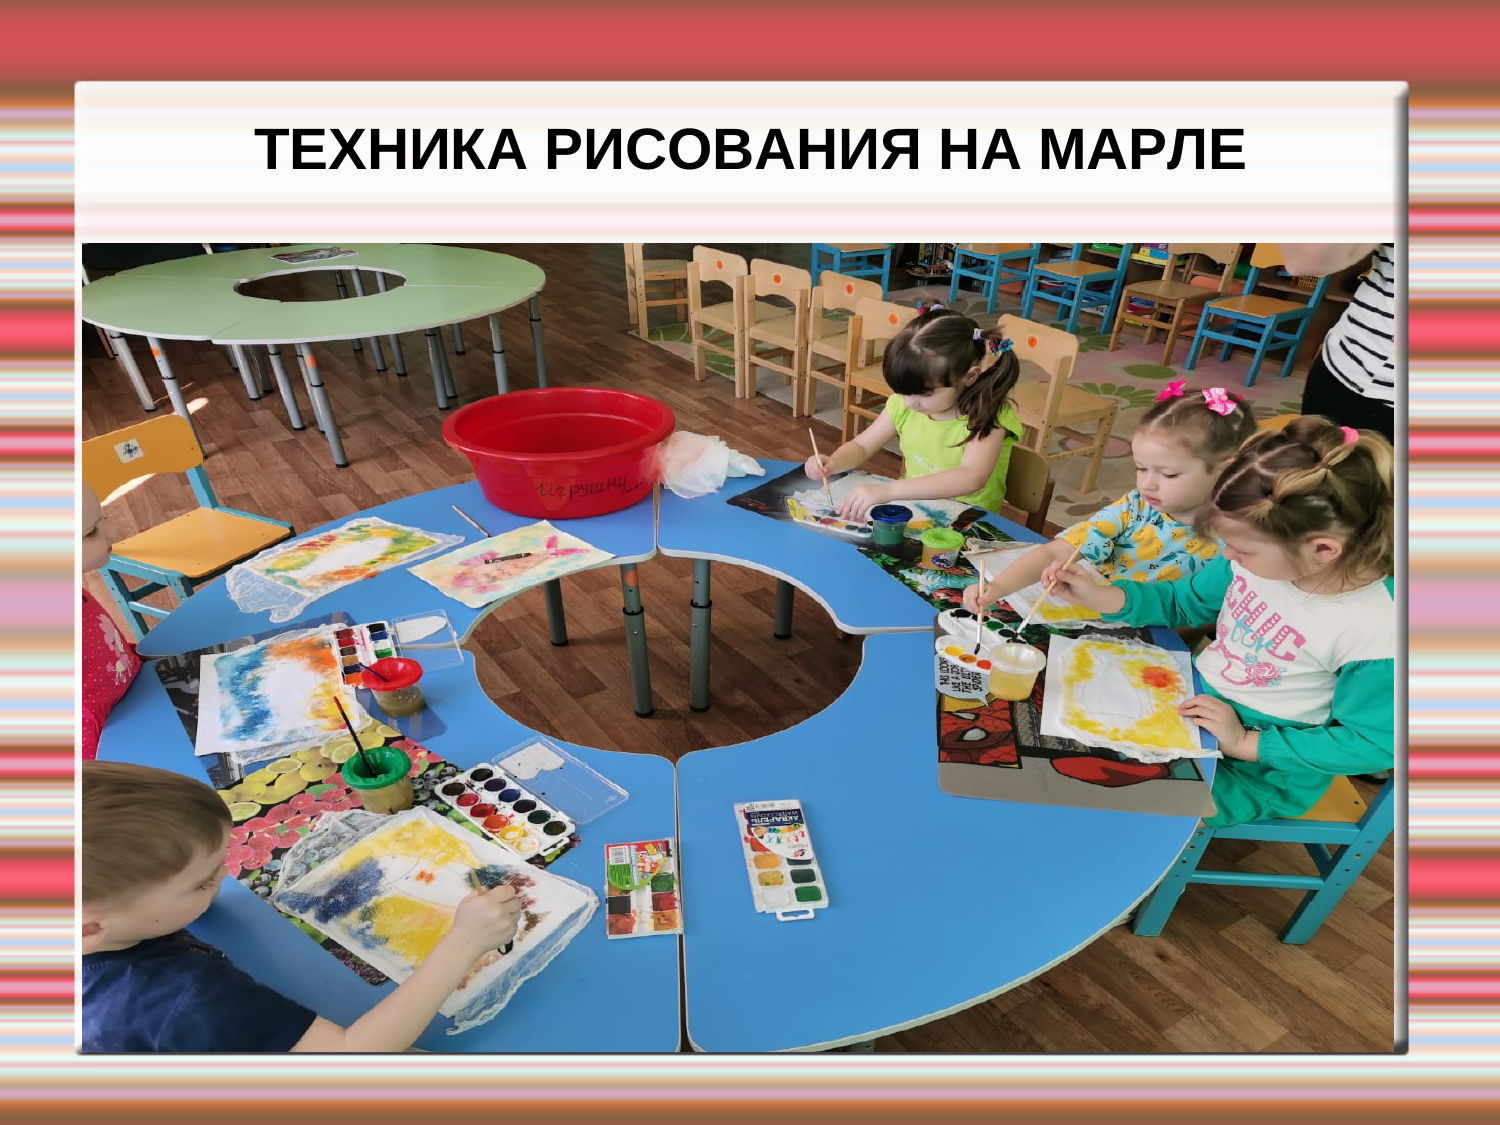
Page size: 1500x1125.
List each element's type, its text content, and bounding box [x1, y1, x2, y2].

picture [0, 0, 1500, 1125]
title ТЕХНИКА РИСОВАНИЯ НА МАРЛЕ [110, 104, 1392, 243]
